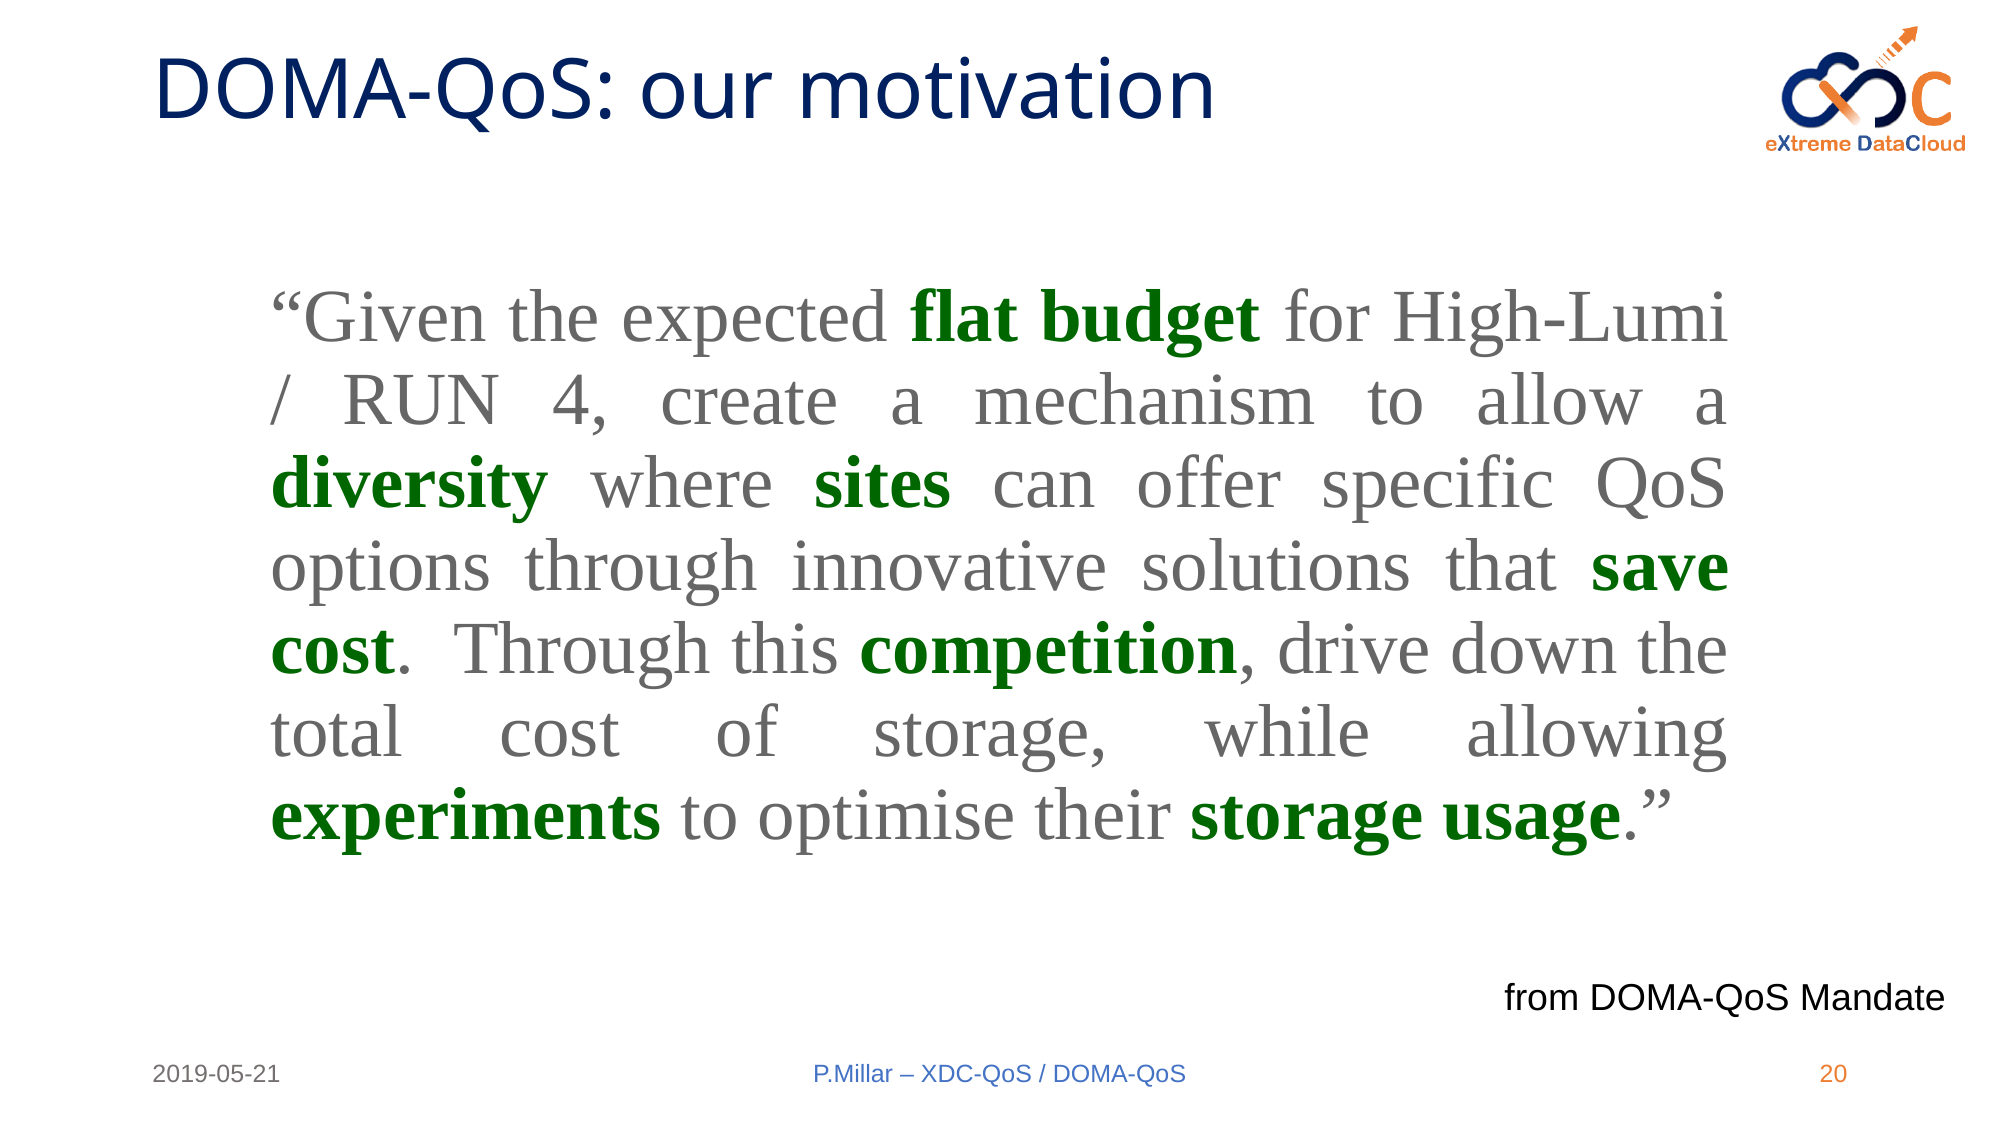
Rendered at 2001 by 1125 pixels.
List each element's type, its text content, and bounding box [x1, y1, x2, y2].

footer P.Millar – XDC-QoS / DOMA-QoS [662, 1042, 1338, 1103]
text_box “Given the expected flat budget for High-Lumi / RUN 4, create a mechanism to allow a diversity where sites can offer specific QoS options through innovative solutions that save cost. Through this competition, drive down the total cost of storage, while allowing experiments to optimise their storage usage.” [255, 267, 1745, 981]
slide_number <number> [1412, 1042, 1863, 1103]
text_box from DOMA-QoS Mandate [1240, 968, 1961, 1026]
title DOMA-QoS: our motivation [137, 18, 1777, 152]
picture [1740, 18, 1985, 170]
slide_number 2019-05-21 [137, 1042, 588, 1103]
